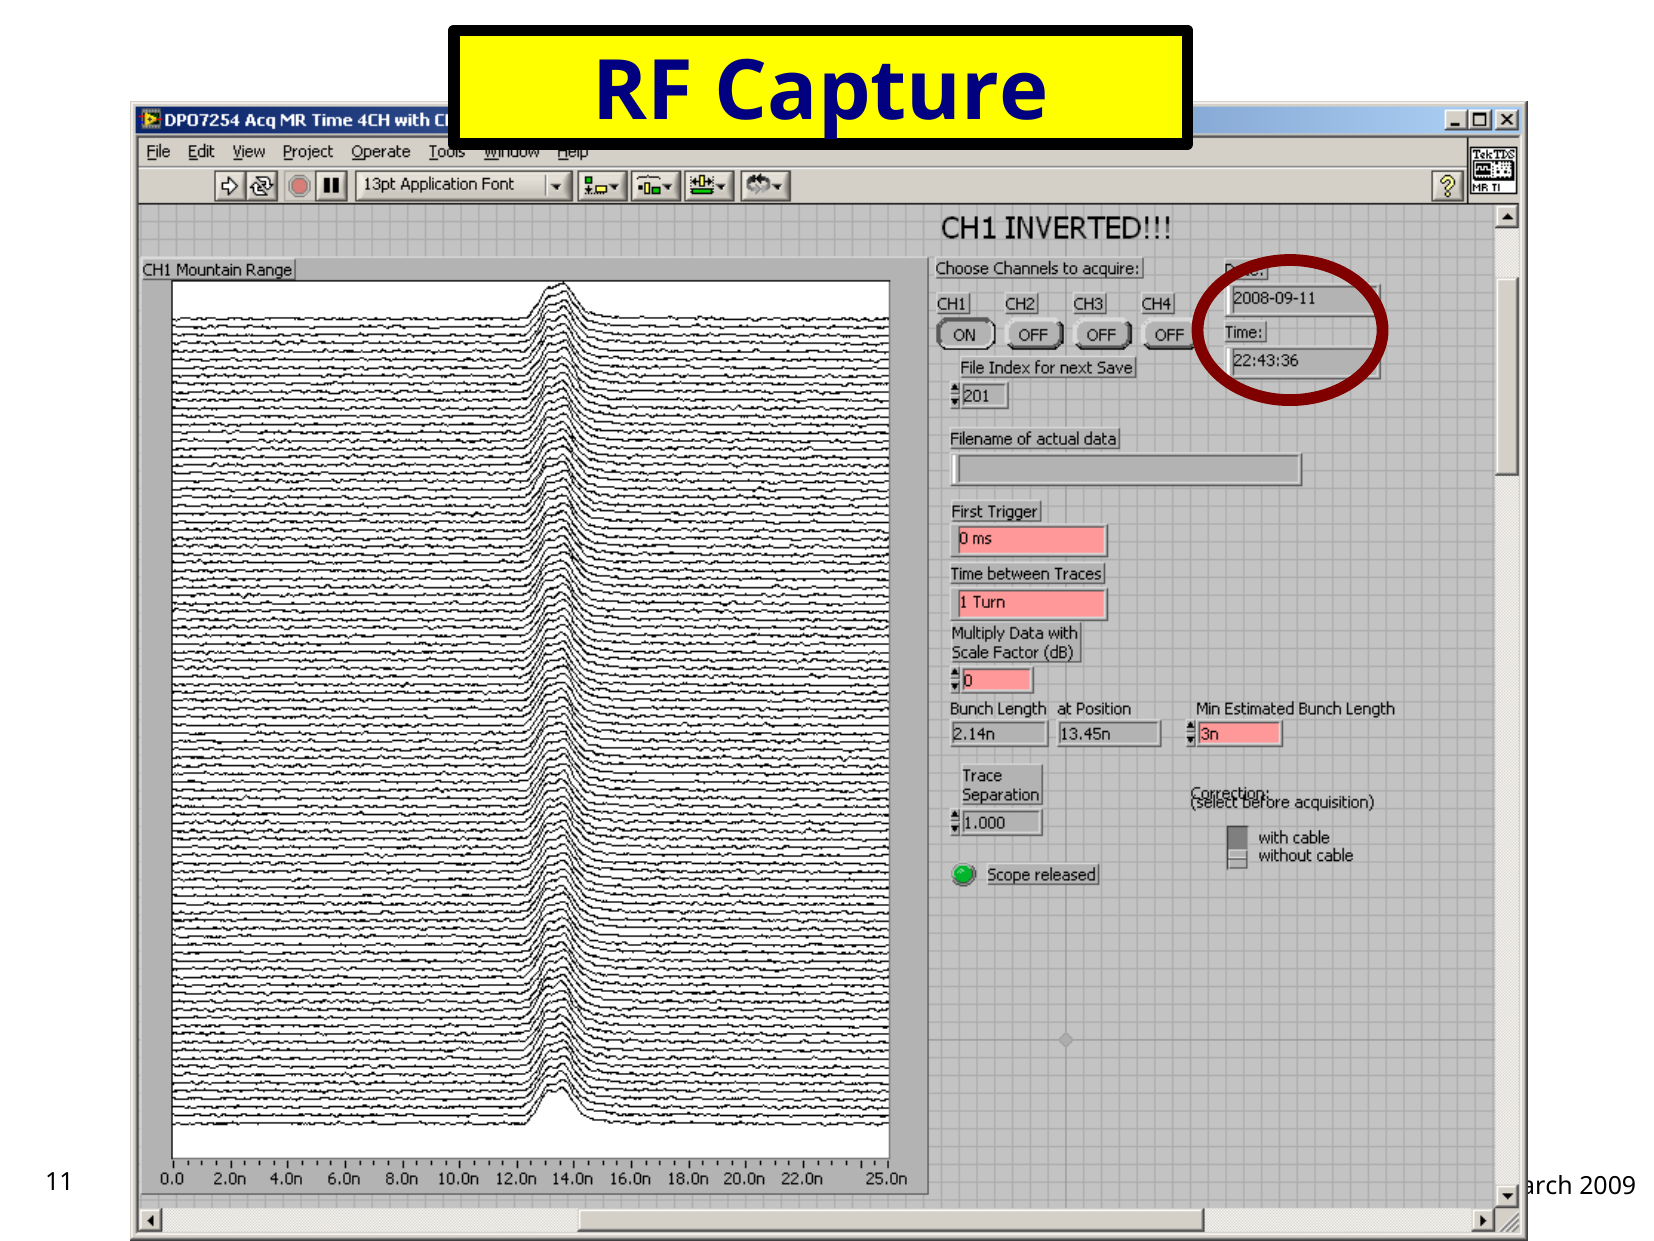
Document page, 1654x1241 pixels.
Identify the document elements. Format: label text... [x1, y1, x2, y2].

picture [130, 101, 1528, 1241]
title RF Capture [453, 33, 1188, 142]
